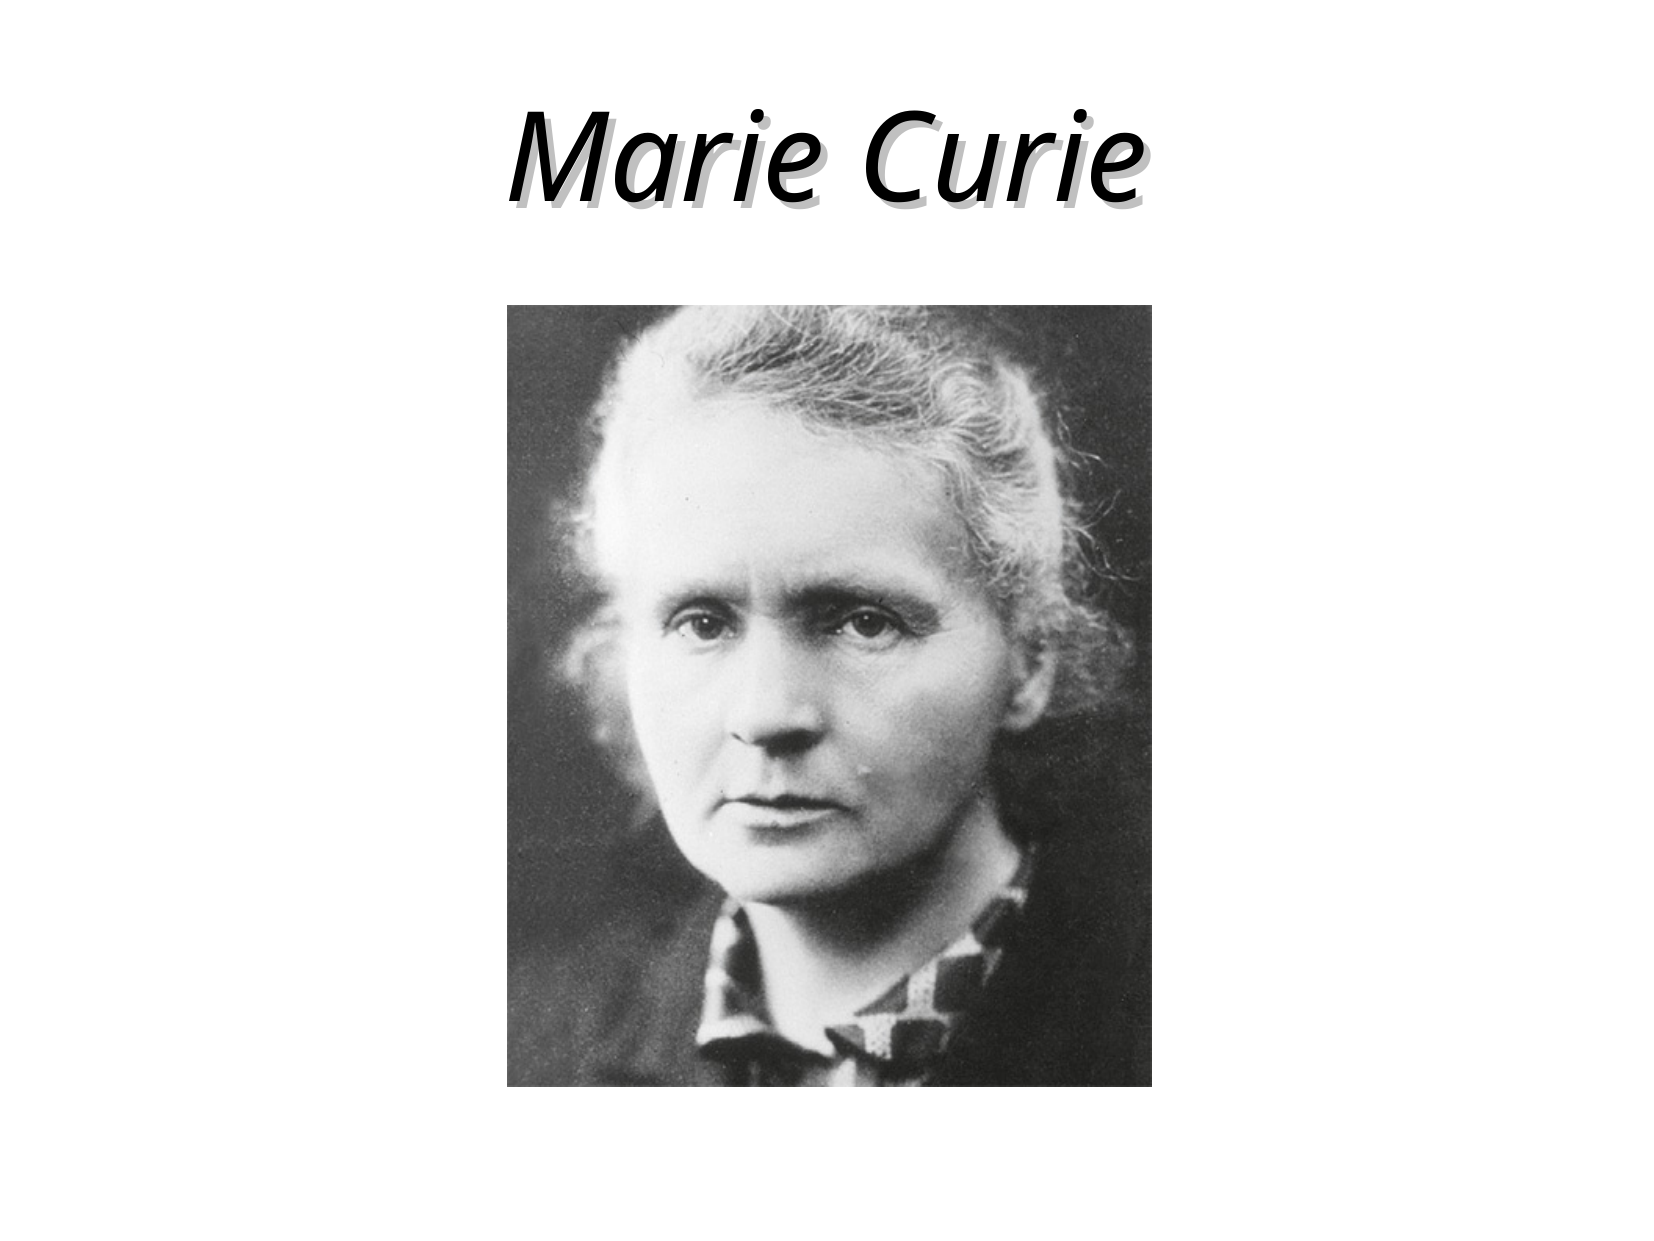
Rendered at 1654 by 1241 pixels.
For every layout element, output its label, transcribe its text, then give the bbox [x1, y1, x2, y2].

title Marie Curie [82, 49, 1571, 257]
picture [507, 305, 1152, 1087]
